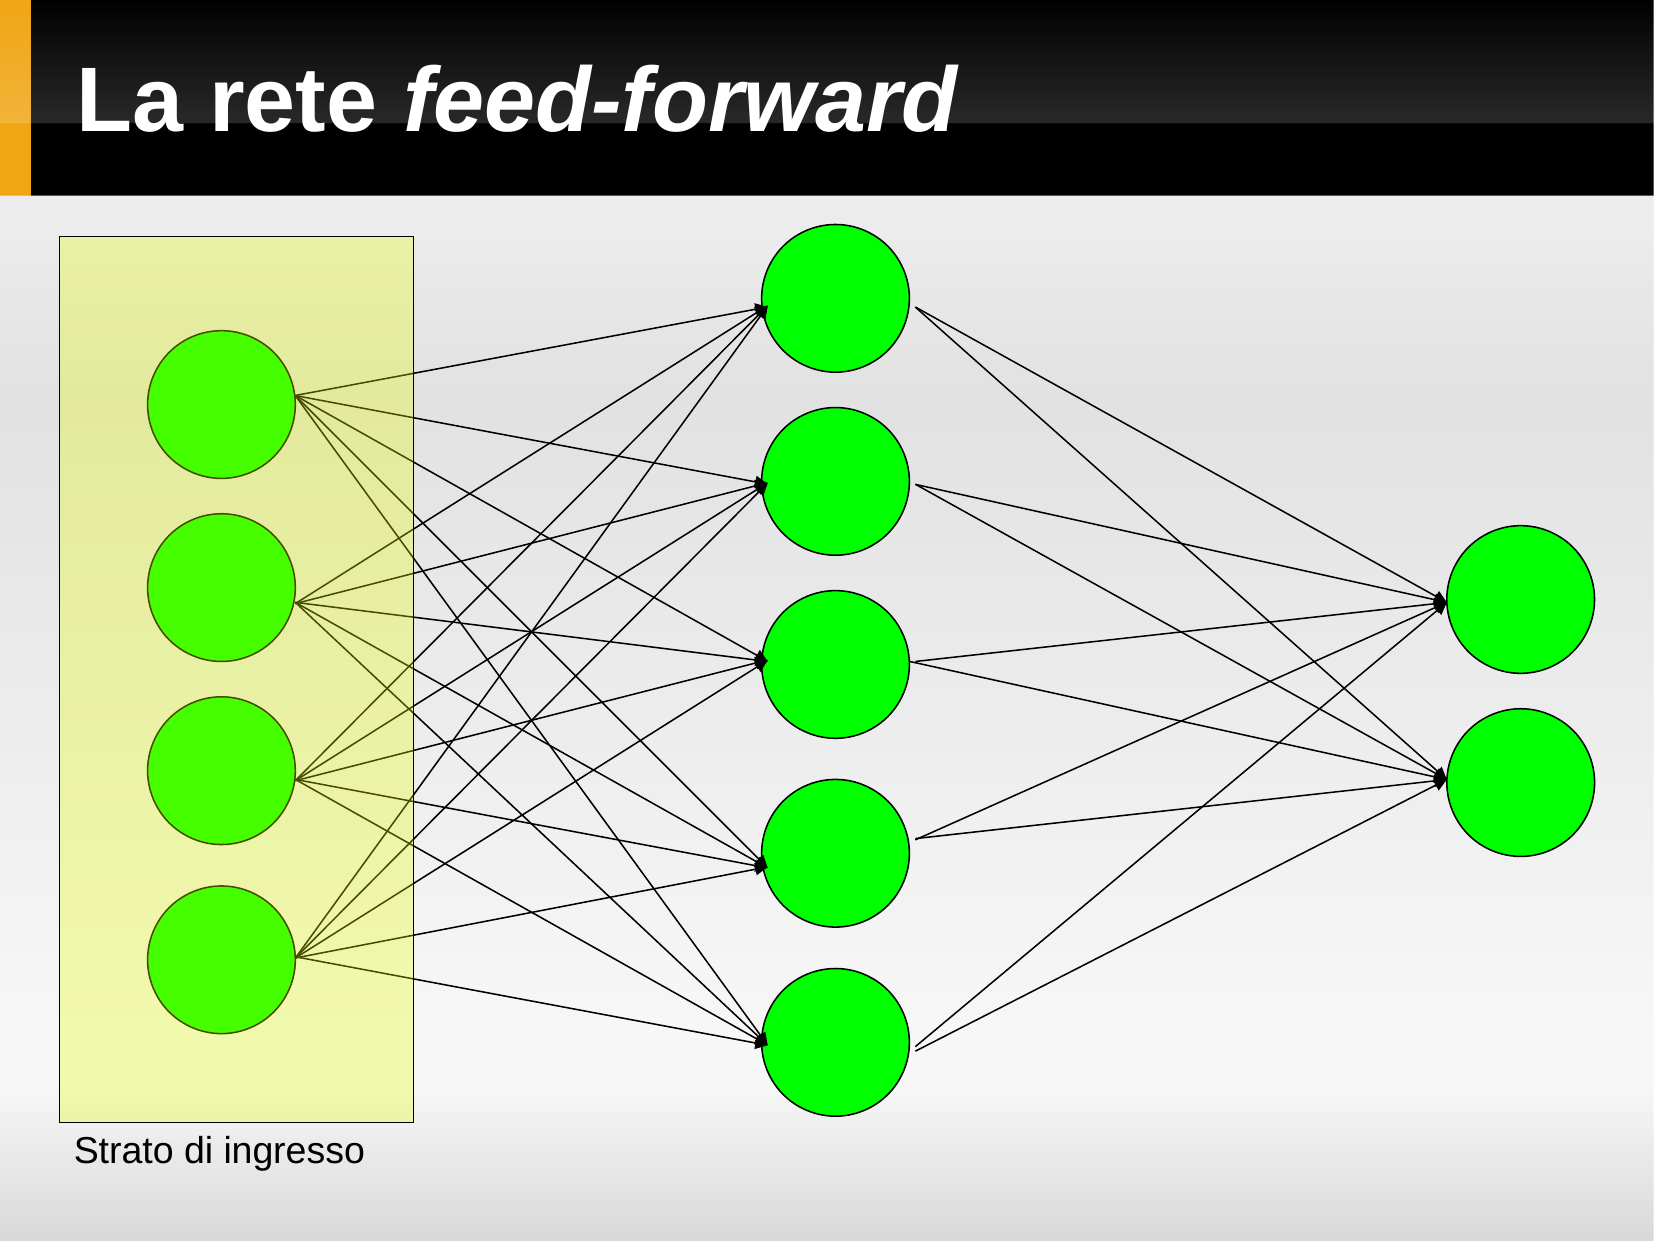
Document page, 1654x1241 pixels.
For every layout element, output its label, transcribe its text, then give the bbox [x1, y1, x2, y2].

text_box Strato di ingresso [59, 1122, 414, 1179]
text_box [59, 236, 414, 1122]
text_box [761, 779, 910, 928]
text_box [1446, 525, 1595, 674]
text_box [761, 968, 910, 1117]
text_box [762, 590, 910, 739]
picture [0, 0, 1654, 1241]
text_box [761, 224, 910, 373]
text_box [761, 407, 910, 556]
text_box [1446, 708, 1595, 857]
title La rete feed-forward [76, 7, 1565, 200]
